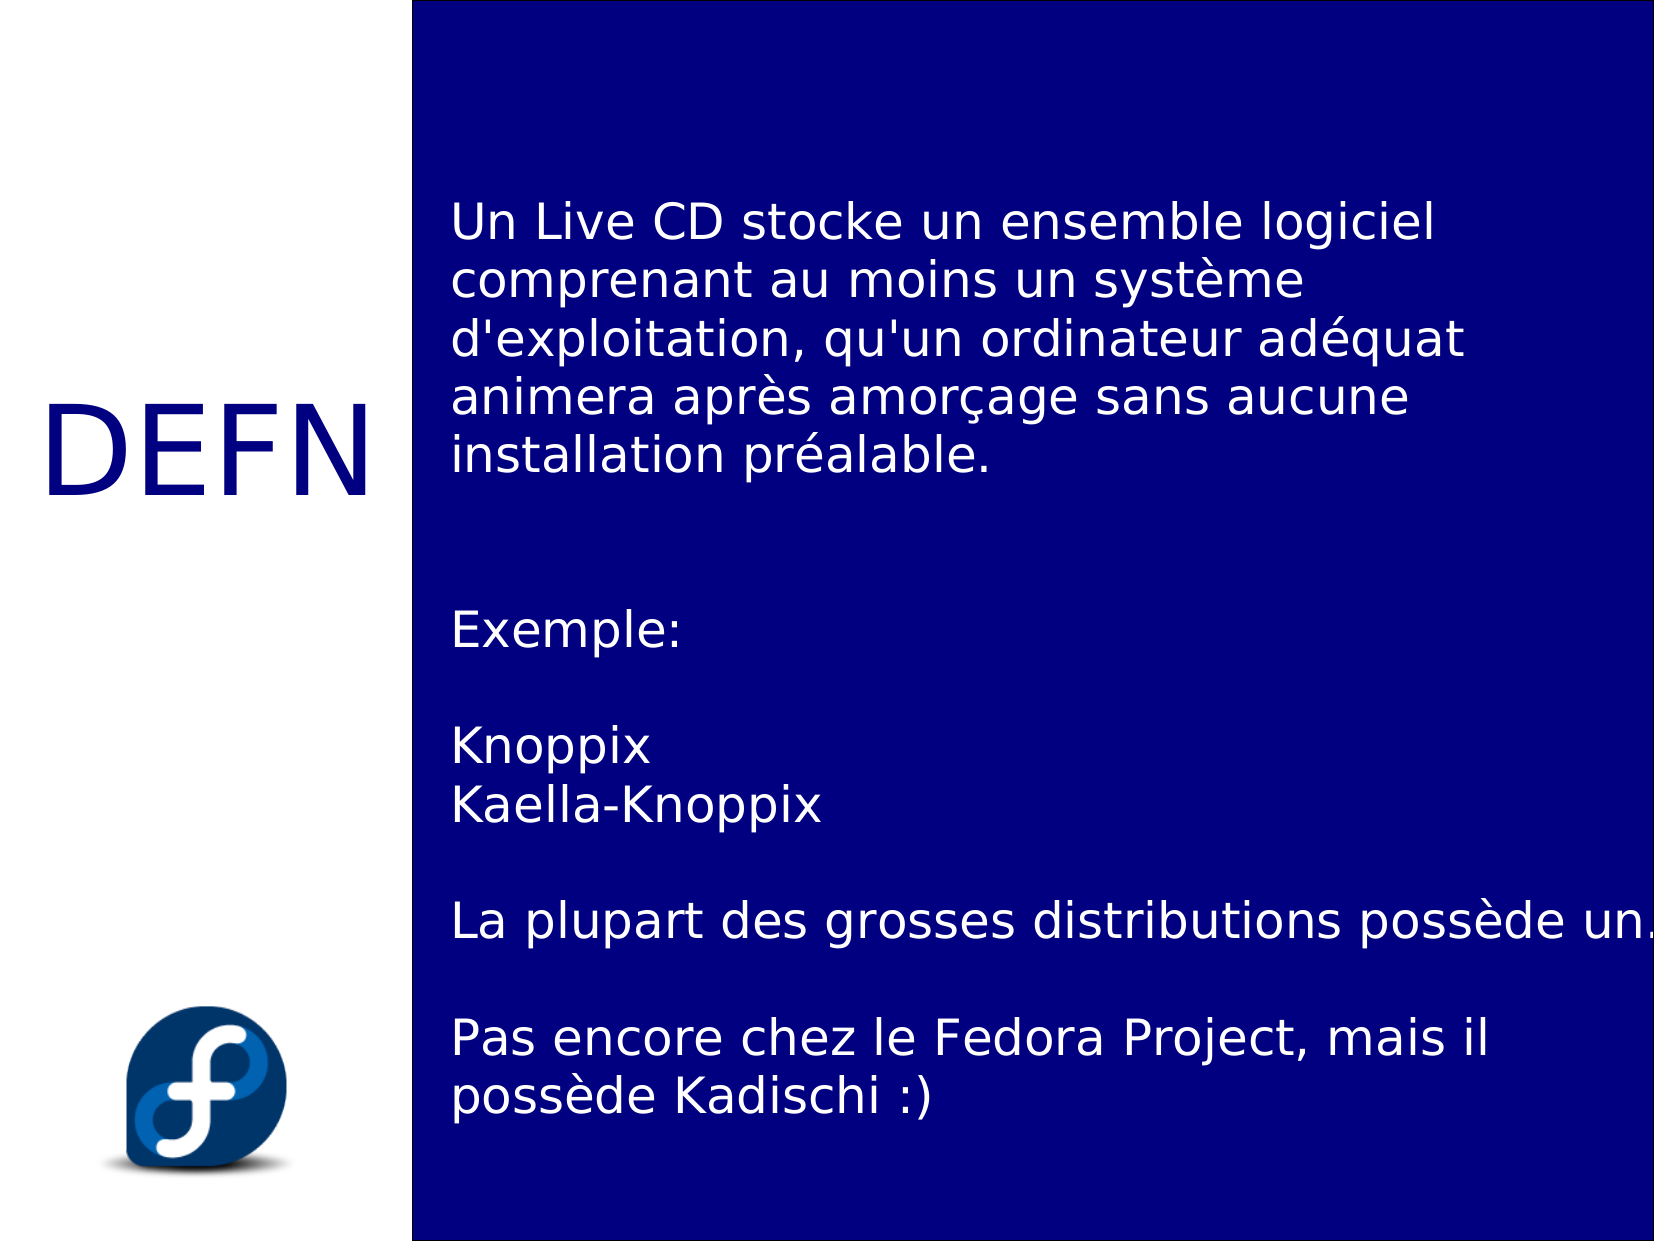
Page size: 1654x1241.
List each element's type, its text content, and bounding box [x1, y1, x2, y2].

picture [93, 1005, 301, 1179]
text_box DEFN [37, 379, 372, 526]
text_box Un Live CD stocke un ensemble logiciel comprenant au moins un système d'exploitation, qu'un ordinateur adéquat animera après amorçage sans aucune installation préalable. Exemple: Knoppix Kaella-Knoppix La plupart des grosses distributions possède un. Pas encore chez le Fedora Project, mais il possède Kadischi :) [450, 193, 1653, 1126]
